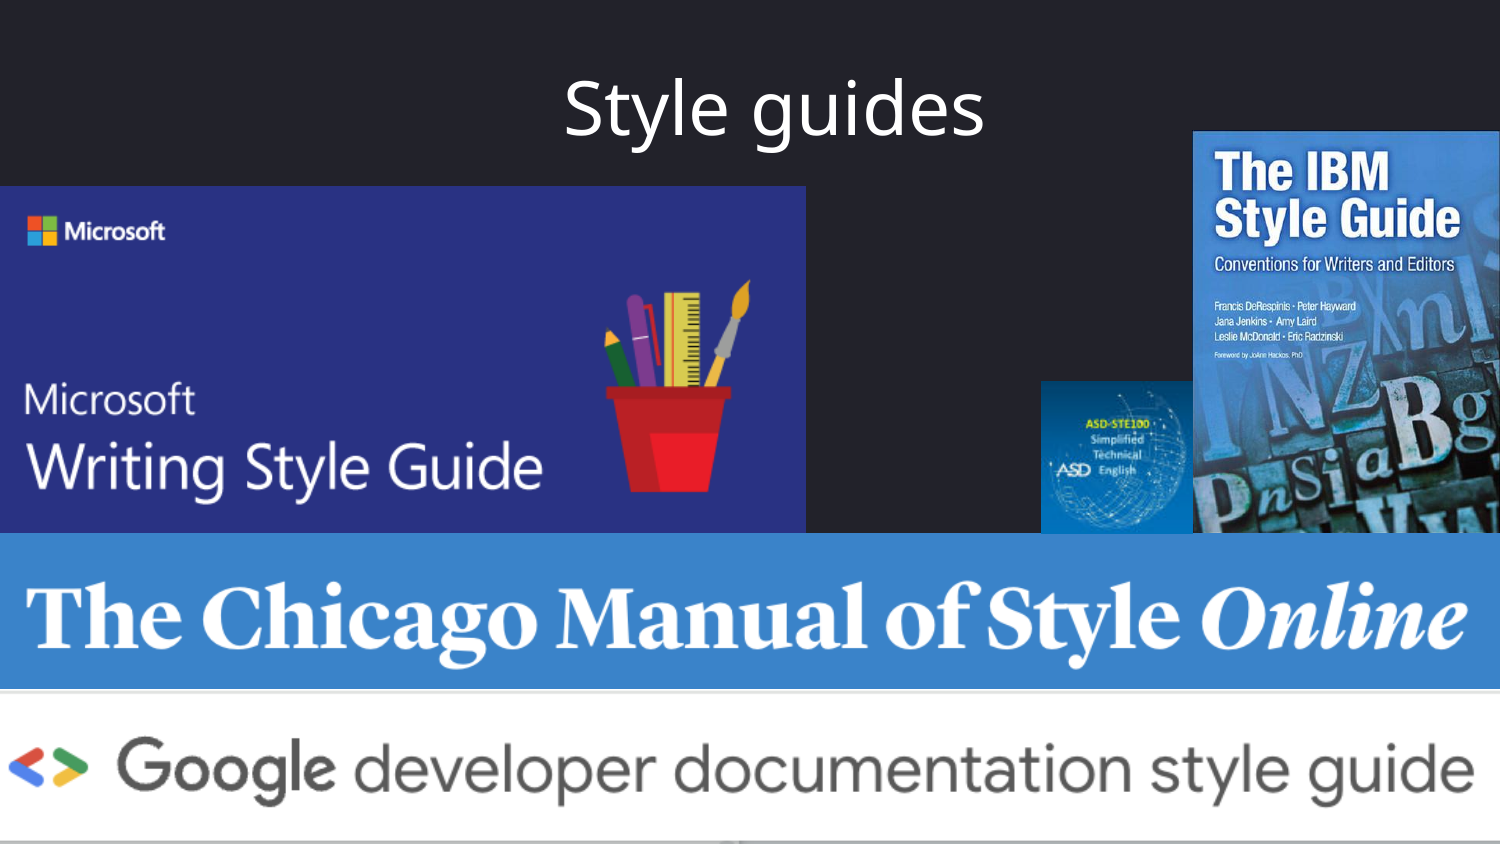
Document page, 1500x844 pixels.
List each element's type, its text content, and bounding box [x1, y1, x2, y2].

picture [0, 130, 1500, 844]
text_box Style guides [420, 0, 1130, 212]
